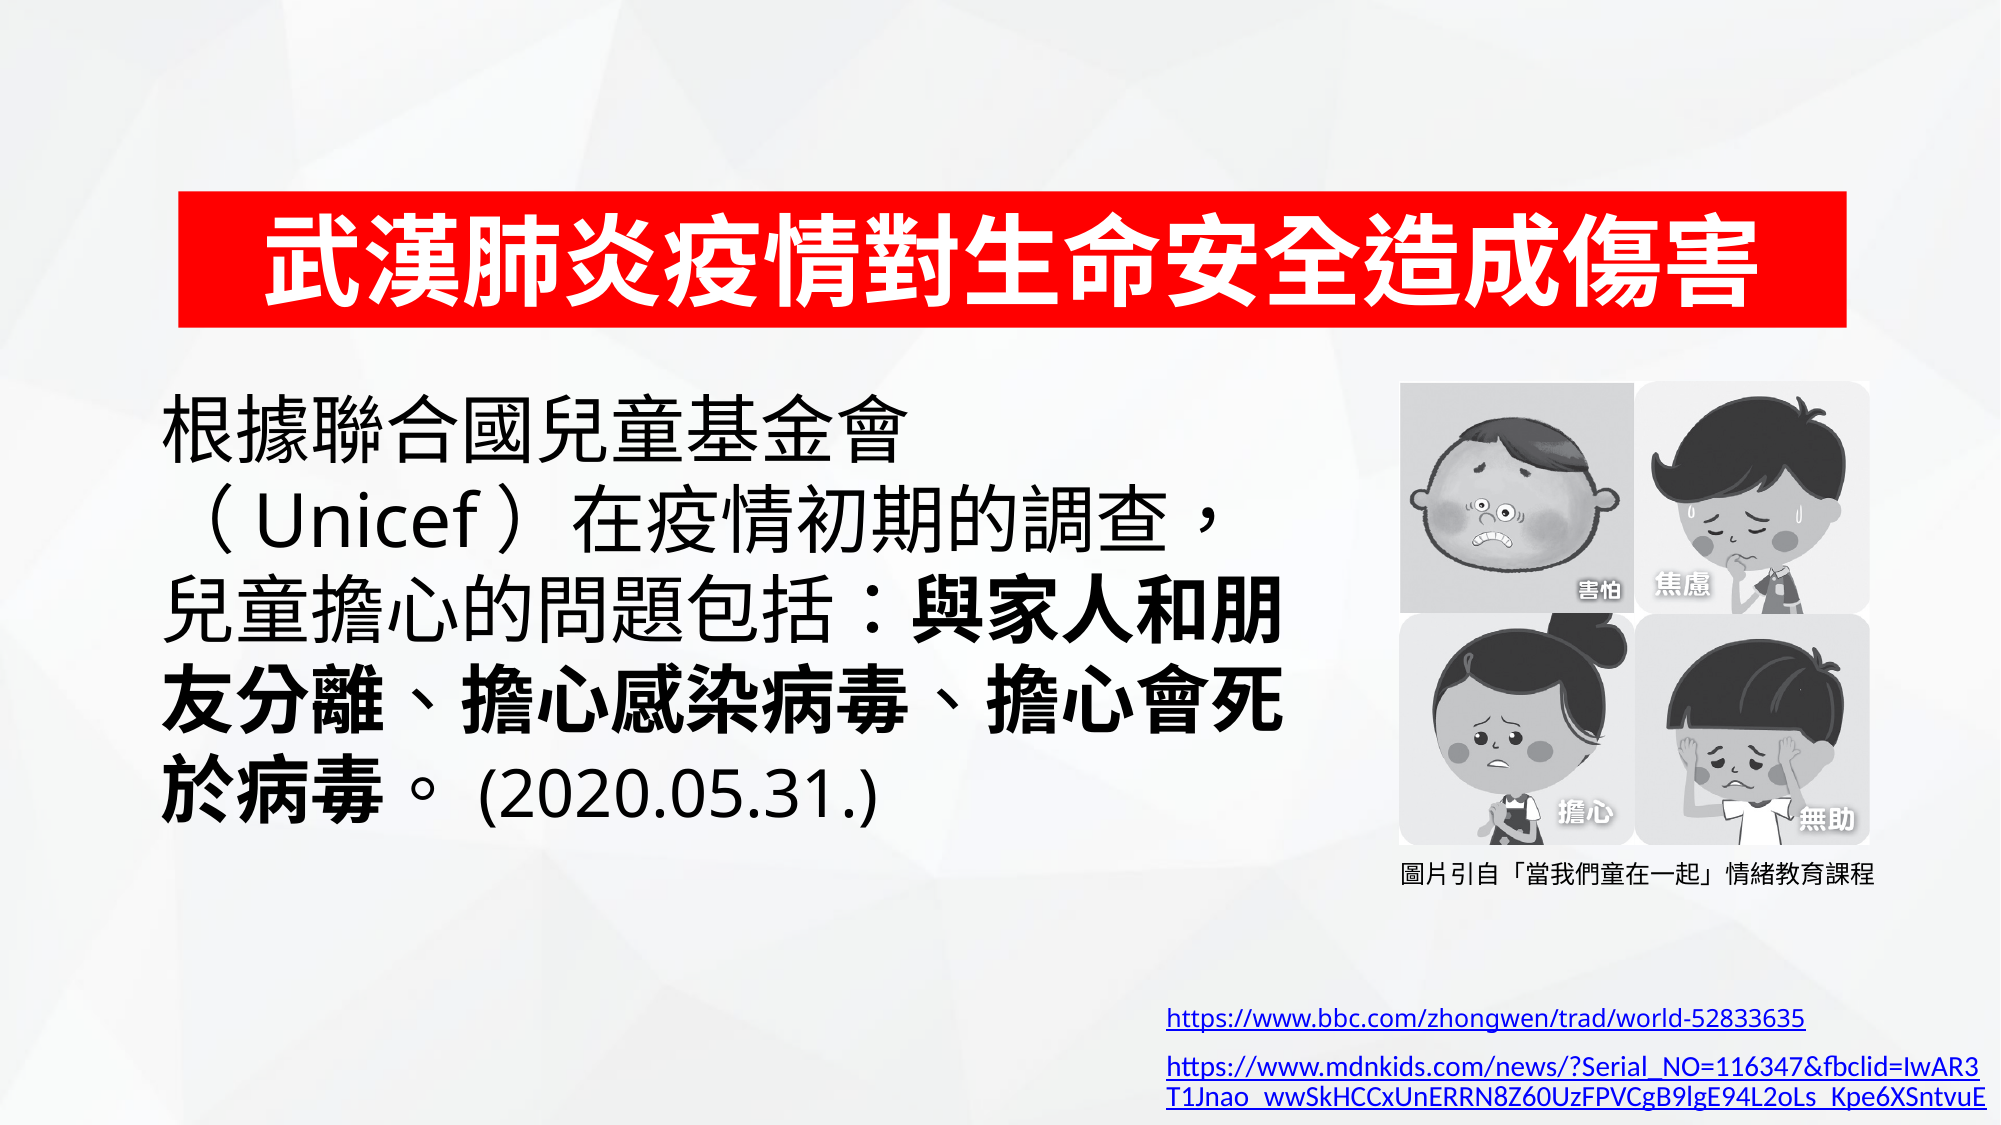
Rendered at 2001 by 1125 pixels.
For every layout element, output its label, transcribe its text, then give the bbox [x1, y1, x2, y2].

picture [1399, 381, 1870, 845]
text_box 武漢肺炎疫情對生命安全造成傷害 [178, 191, 1847, 328]
text_box 根據聯合國兒童基金會（Unicef）在疫情初期的調查，兒童擔心的問題包括：與家人和朋友分離、擔心感染病毒、擔心會死於病毒。(2020.05.31.) [145, 375, 1332, 845]
text_box https://www.bbc.com/zhongwen/trad/world-52833635 [1151, 994, 1909, 1040]
text_box 圖片引自「當我們童在一起」情緒教育課程 [1385, 850, 1896, 897]
text_box https://www.mdnkids.com/news/?Serial_NO=116347&fbclid=IwAR3T1Jnao_wwSkHCCxUnERRN8Z60UzFPVCgB9lgE94L2oLs_Kpe6XSntvuE [1151, 1040, 2000, 1125]
